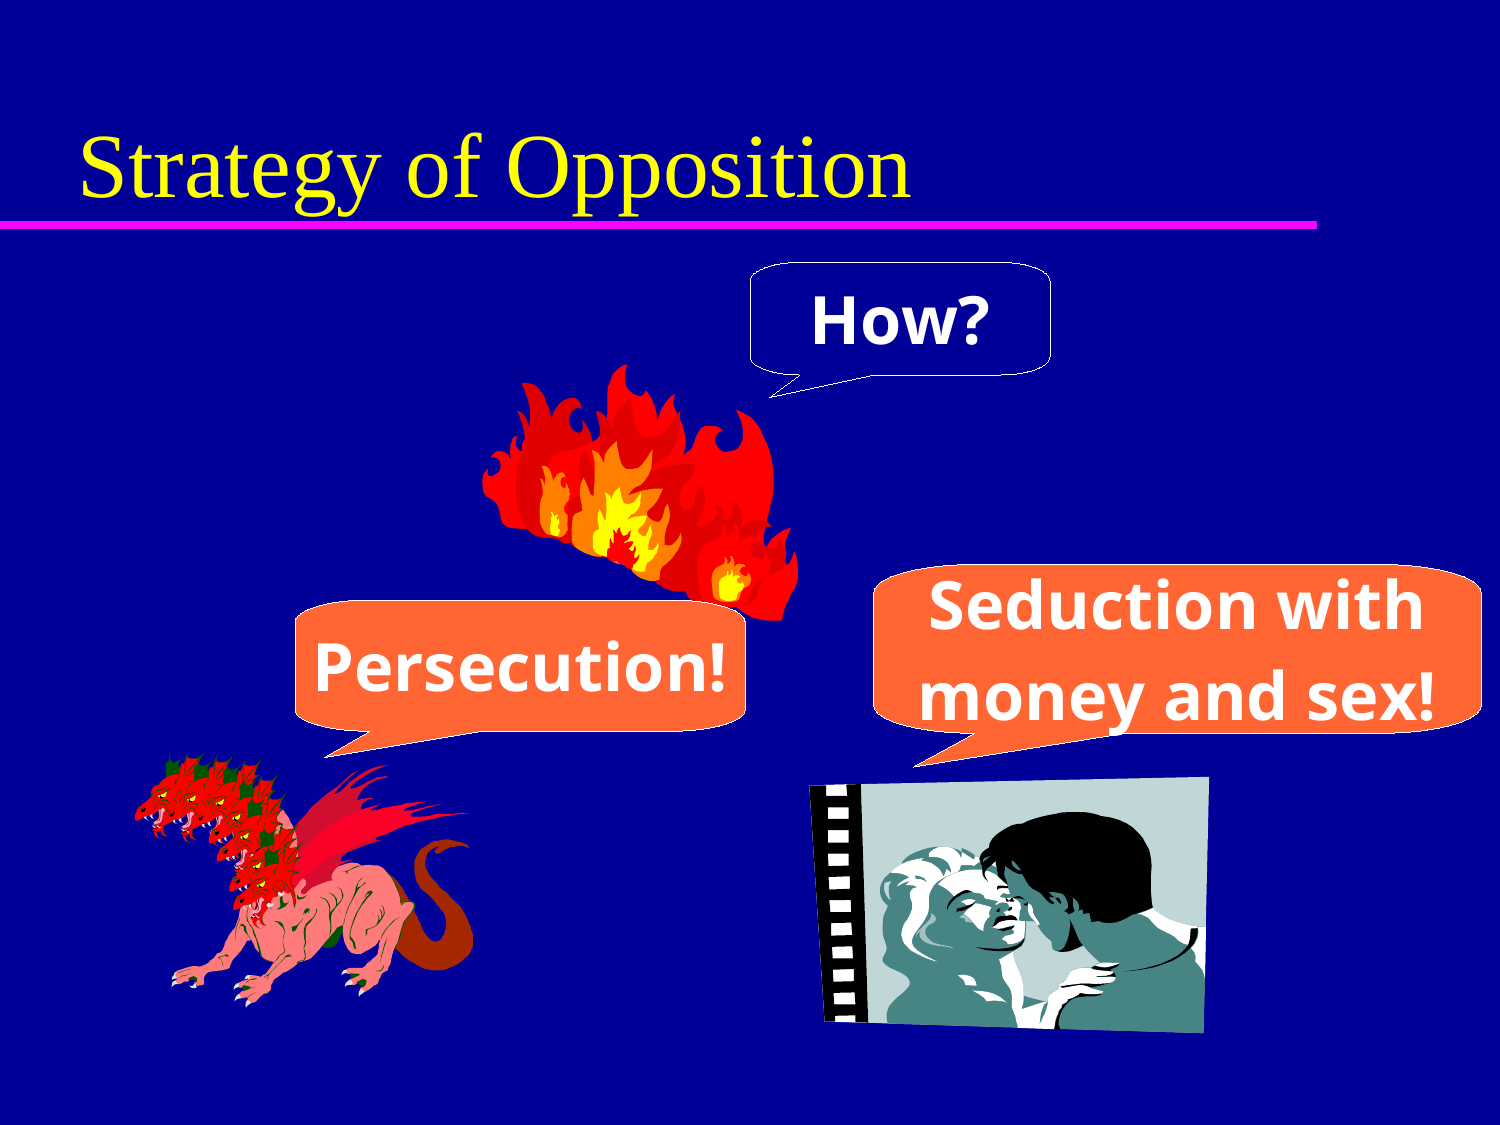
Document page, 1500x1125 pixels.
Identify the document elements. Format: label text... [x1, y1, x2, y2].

text_box Seduction with money and sex! [873, 564, 1482, 768]
title Strategy of Opposition [62, 43, 1338, 225]
text_box How? [750, 262, 1051, 398]
text_box Persecution! [295, 600, 746, 758]
text_box [809, 776, 1210, 1034]
text_box [482, 364, 799, 621]
text_box [134, 751, 473, 1009]
